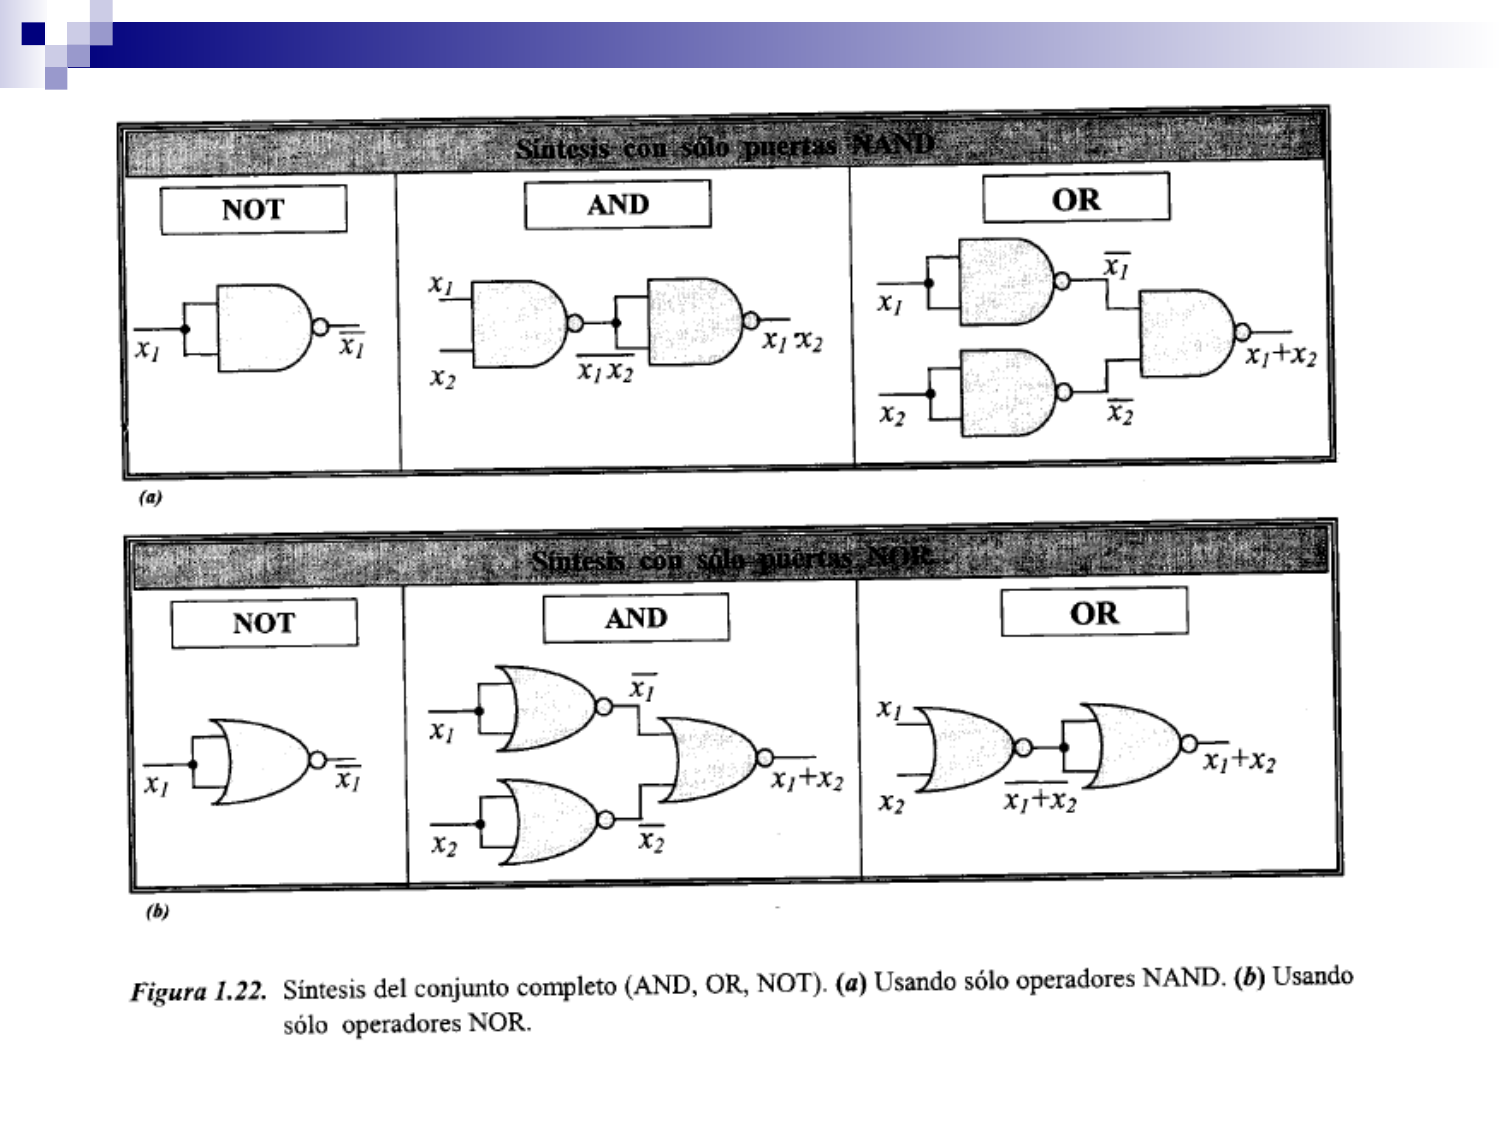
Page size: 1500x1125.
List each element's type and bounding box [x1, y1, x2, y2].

picture [88, 101, 1436, 1052]
